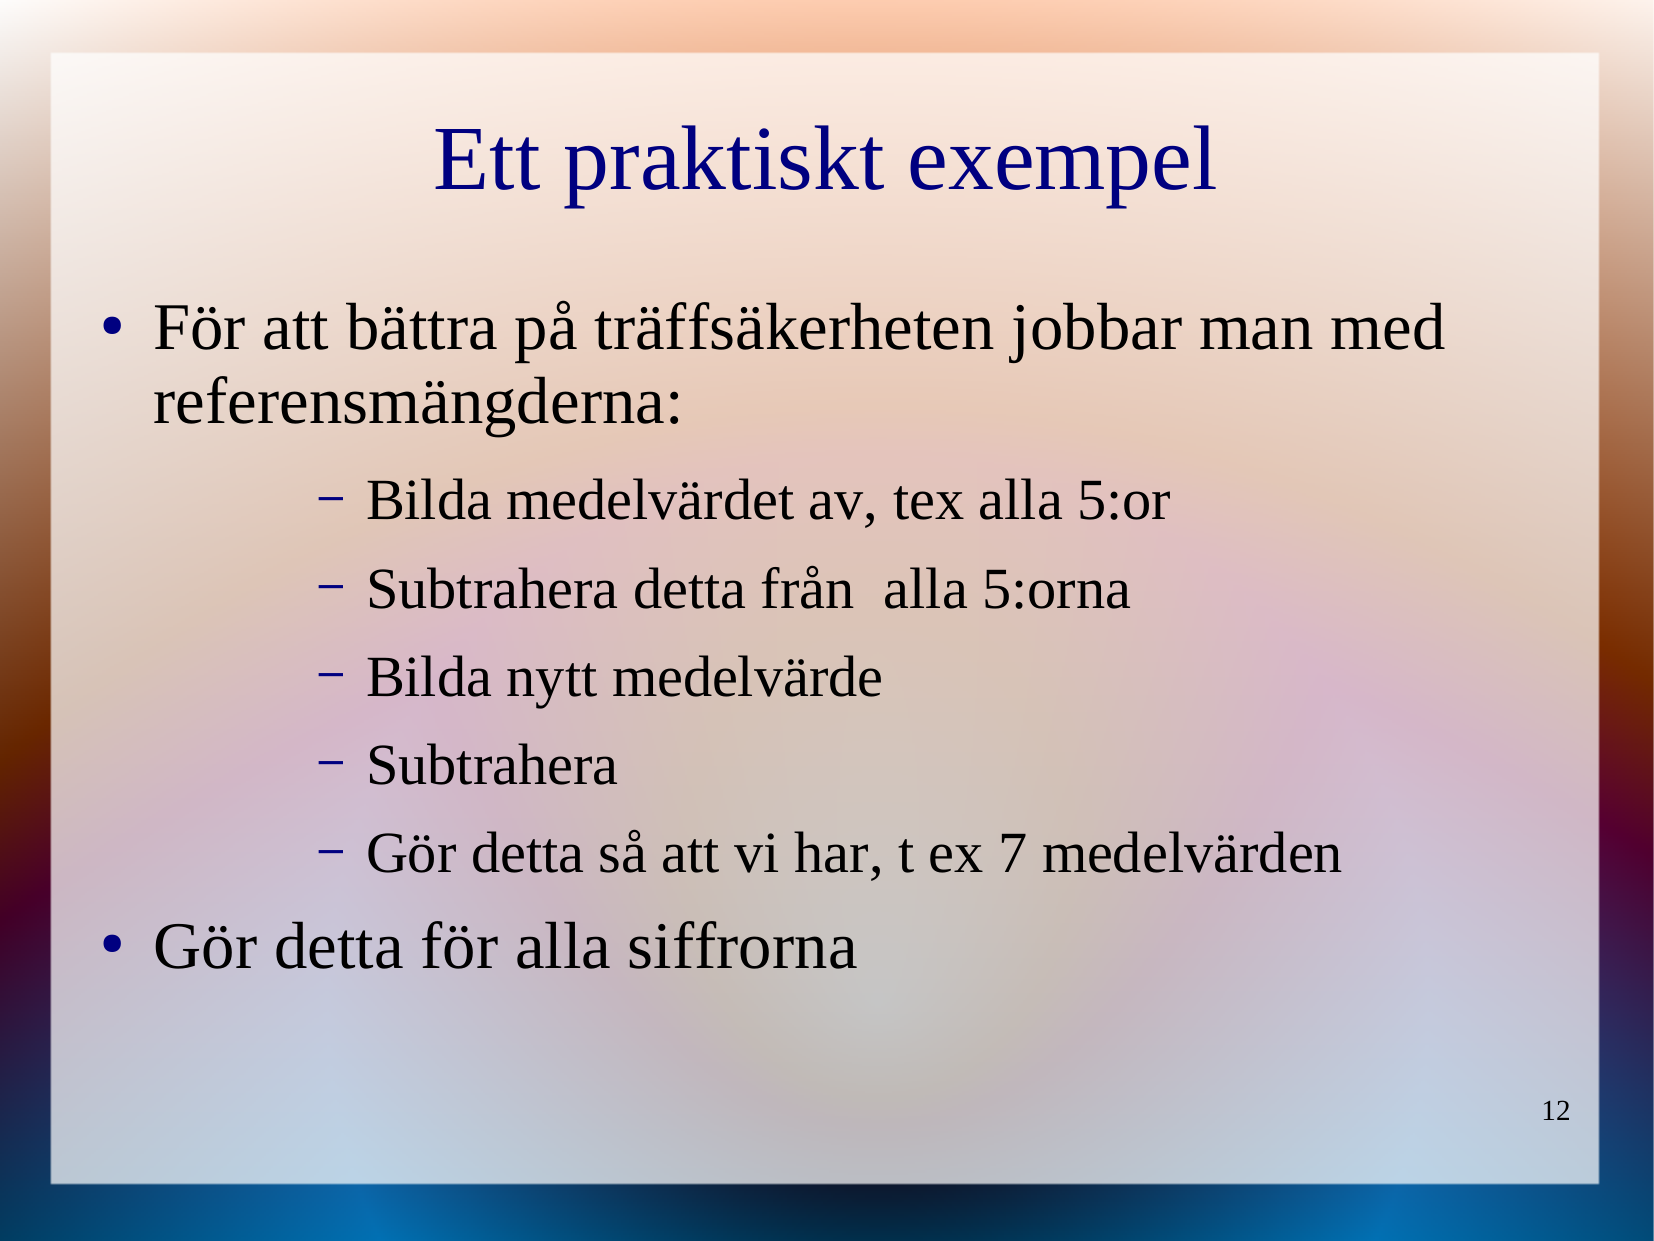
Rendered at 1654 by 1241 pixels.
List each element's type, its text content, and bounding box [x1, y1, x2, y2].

picture [0, 0, 1654, 1241]
list För att bättra på träffsäkerheten jobbar man med referensmängderna: Bilda medelvärdet av, tex alla 5:or Subtrahera detta från alla 5:orna Bilda nytt medelvärde Subtrahera Gör detta så att vi har, t ex 7 medelvärden Gör detta för alla siffrorna [82, 290, 1571, 1010]
title Ett praktiskt exempel [82, 55, 1571, 263]
